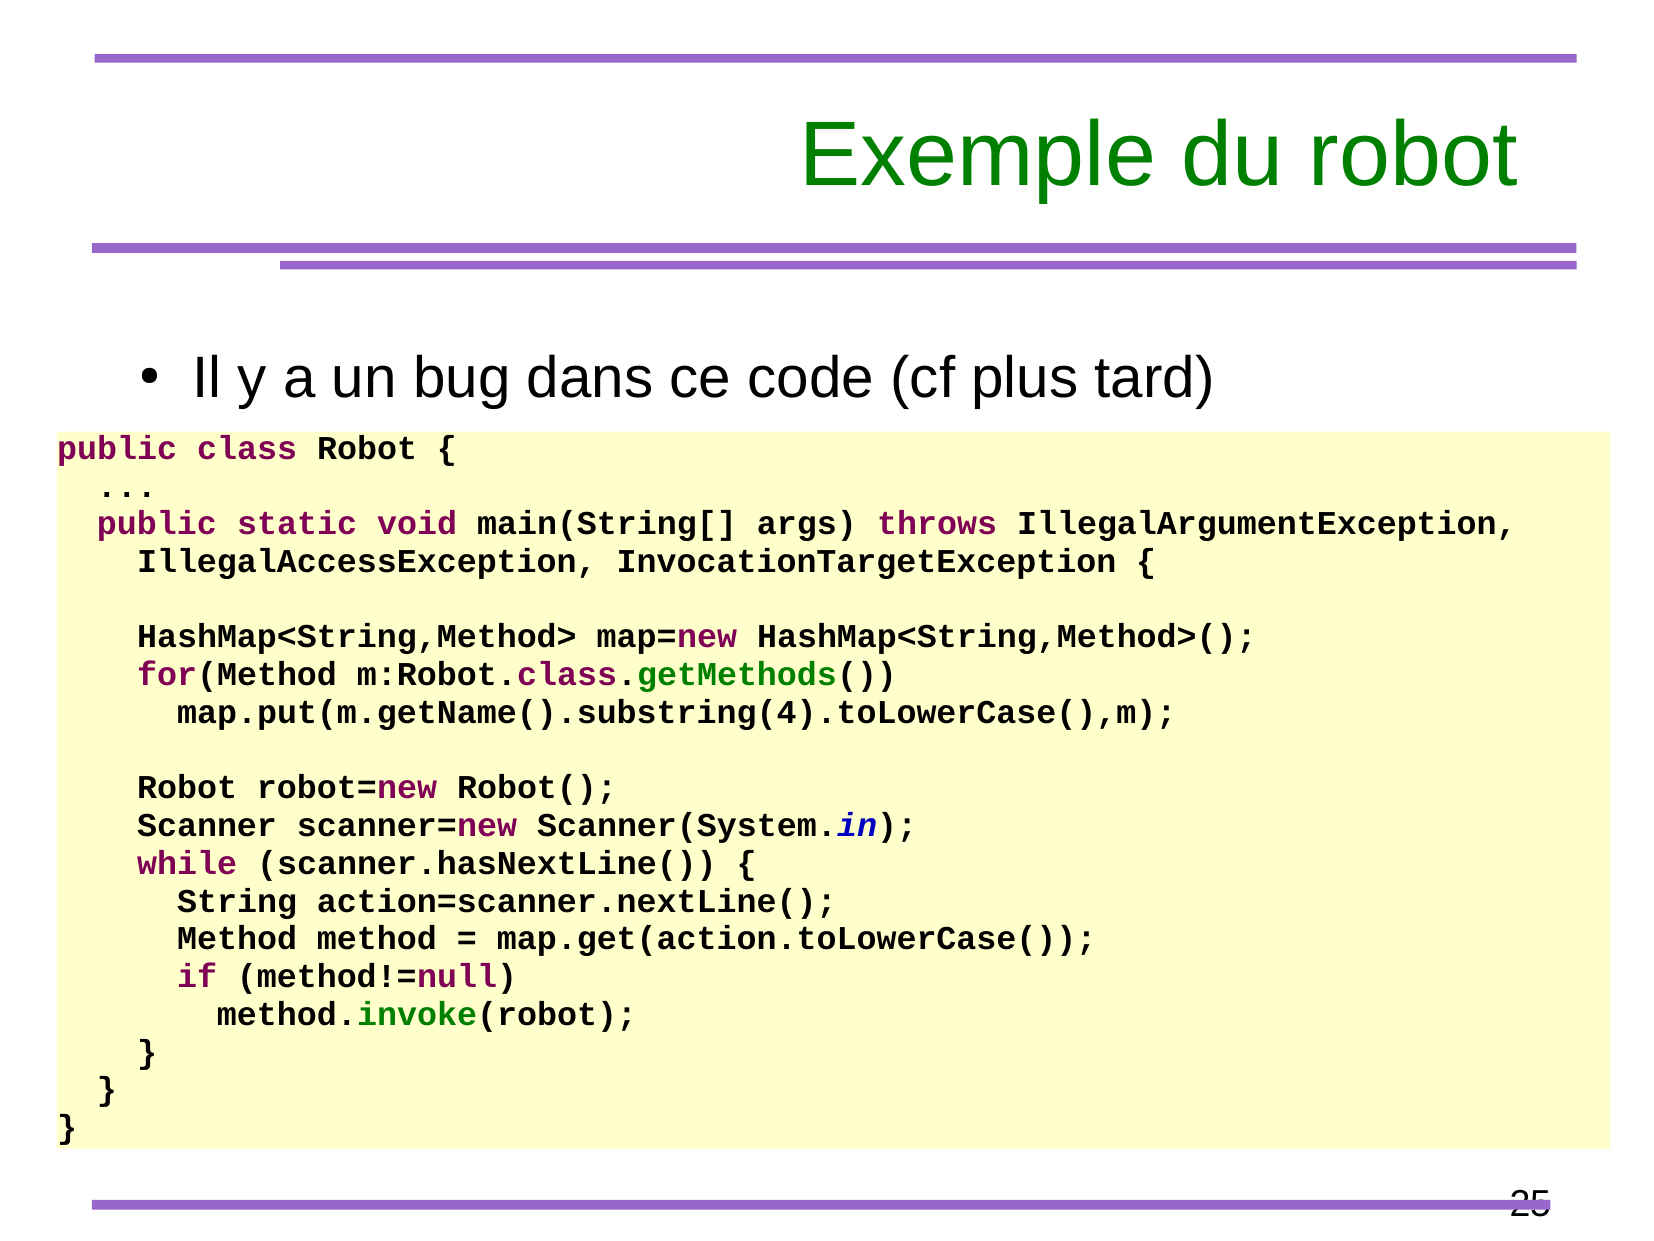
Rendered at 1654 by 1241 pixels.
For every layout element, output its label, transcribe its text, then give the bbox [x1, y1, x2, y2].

text_box public class Robot { ... public static void main(String[] args) throws IllegalArgumentException, IllegalAccessException, InvocationTargetException { HashMap<String,Method> map=new HashMap<String,Method>(); for(Method m:Robot.class.getMethods()) map.put(m.getName().substring(4).toLowerCase(),m); Robot robot=new Robot(); Scanner scanner=new Scanner(System.in); while (scanner.hasNextLine()) { String action=scanner.nextLine(); Method method = map.get(action.toLowerCase()); if (method!=null) method.invoke(robot); } } } [56, 431, 1611, 1149]
title Exemple du robot [121, 42, 1534, 265]
list Il y a un bug dans ce code (cf plus tard) [121, 344, 1534, 417]
